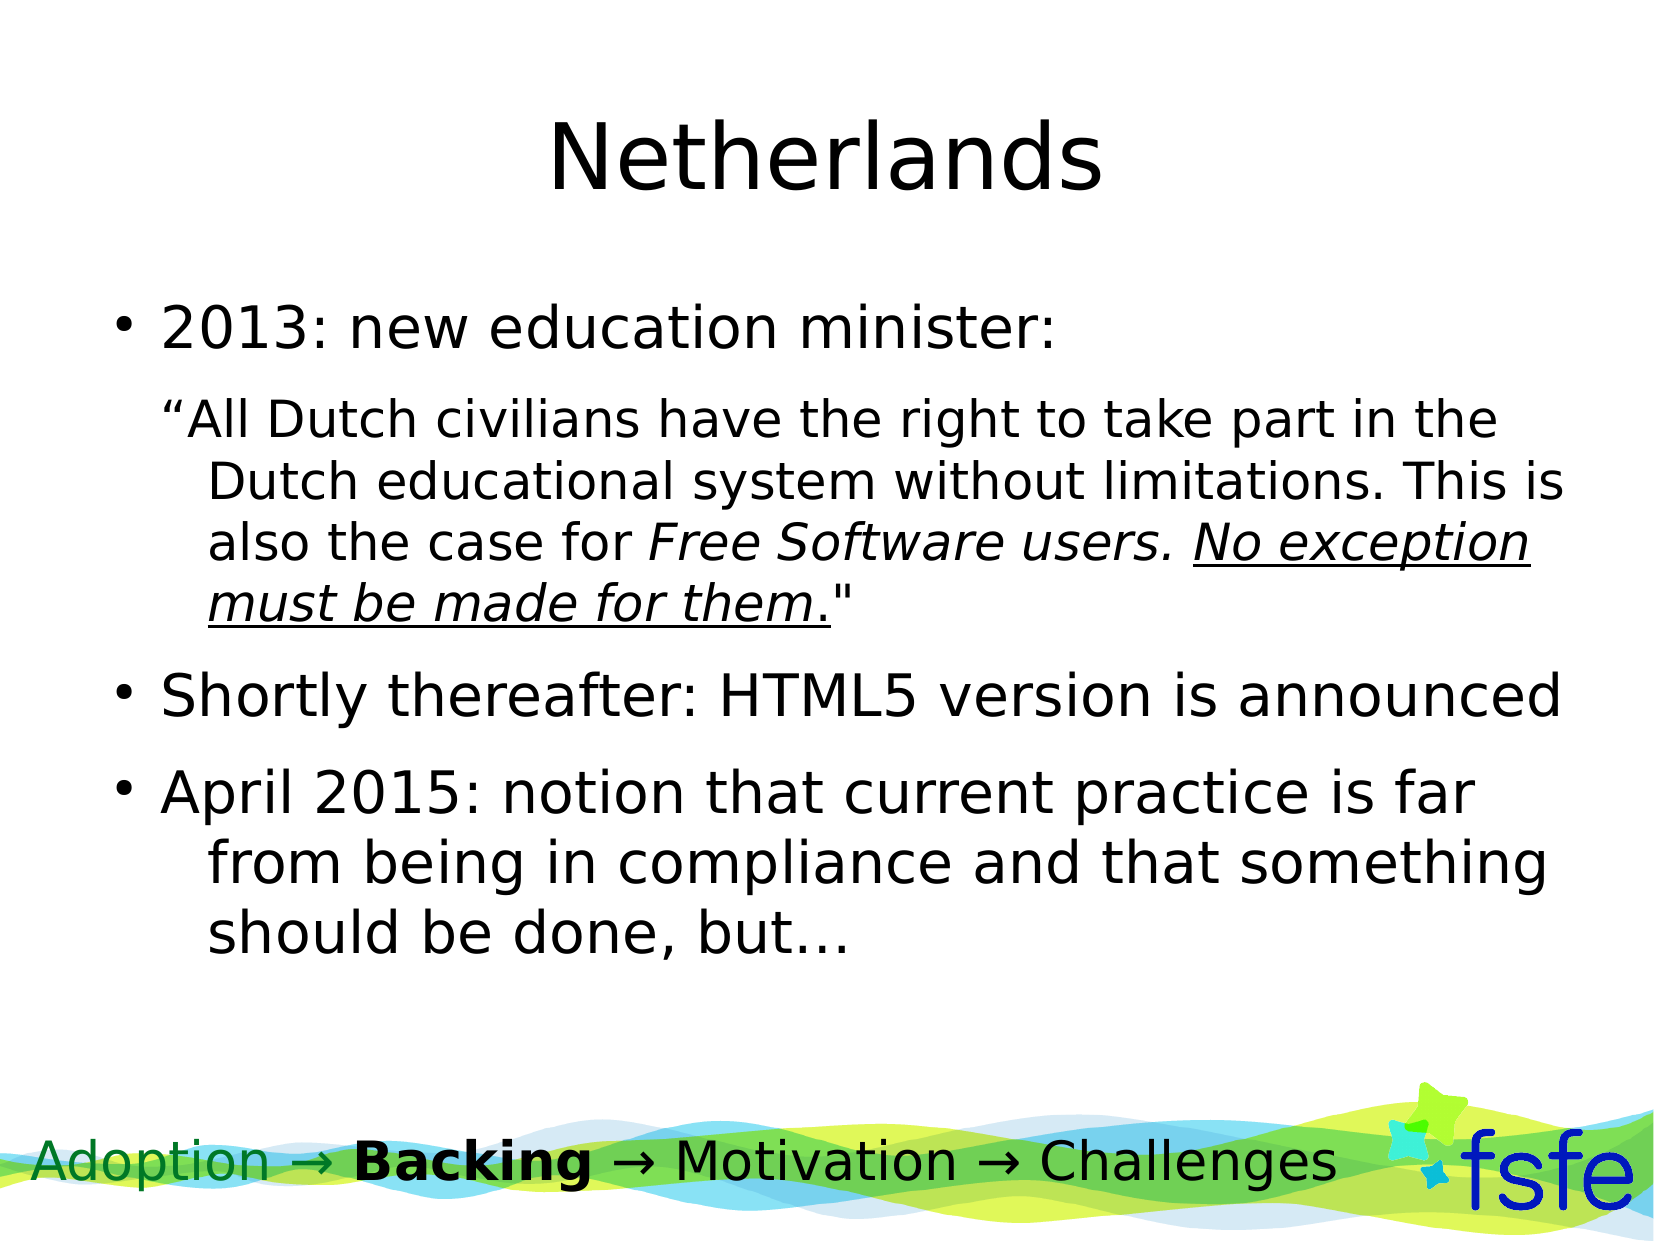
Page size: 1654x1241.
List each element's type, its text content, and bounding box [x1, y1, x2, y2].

picture [0, 1081, 1654, 1241]
title Netherlands [82, 49, 1571, 257]
list 2013: new education minister: “All Dutch civilians have the right to take part in the Dutch educational system without limitations. This is also the case for Free Software users. No exception must be made for them." Shortly thereafter: HTML5 version is announced April 2015: notion that current practice is far from being in compliance and that something should be done, but… [82, 290, 1571, 1010]
title Adoption → Backing → Motivation → Challenges [0, 1100, 1371, 1217]
